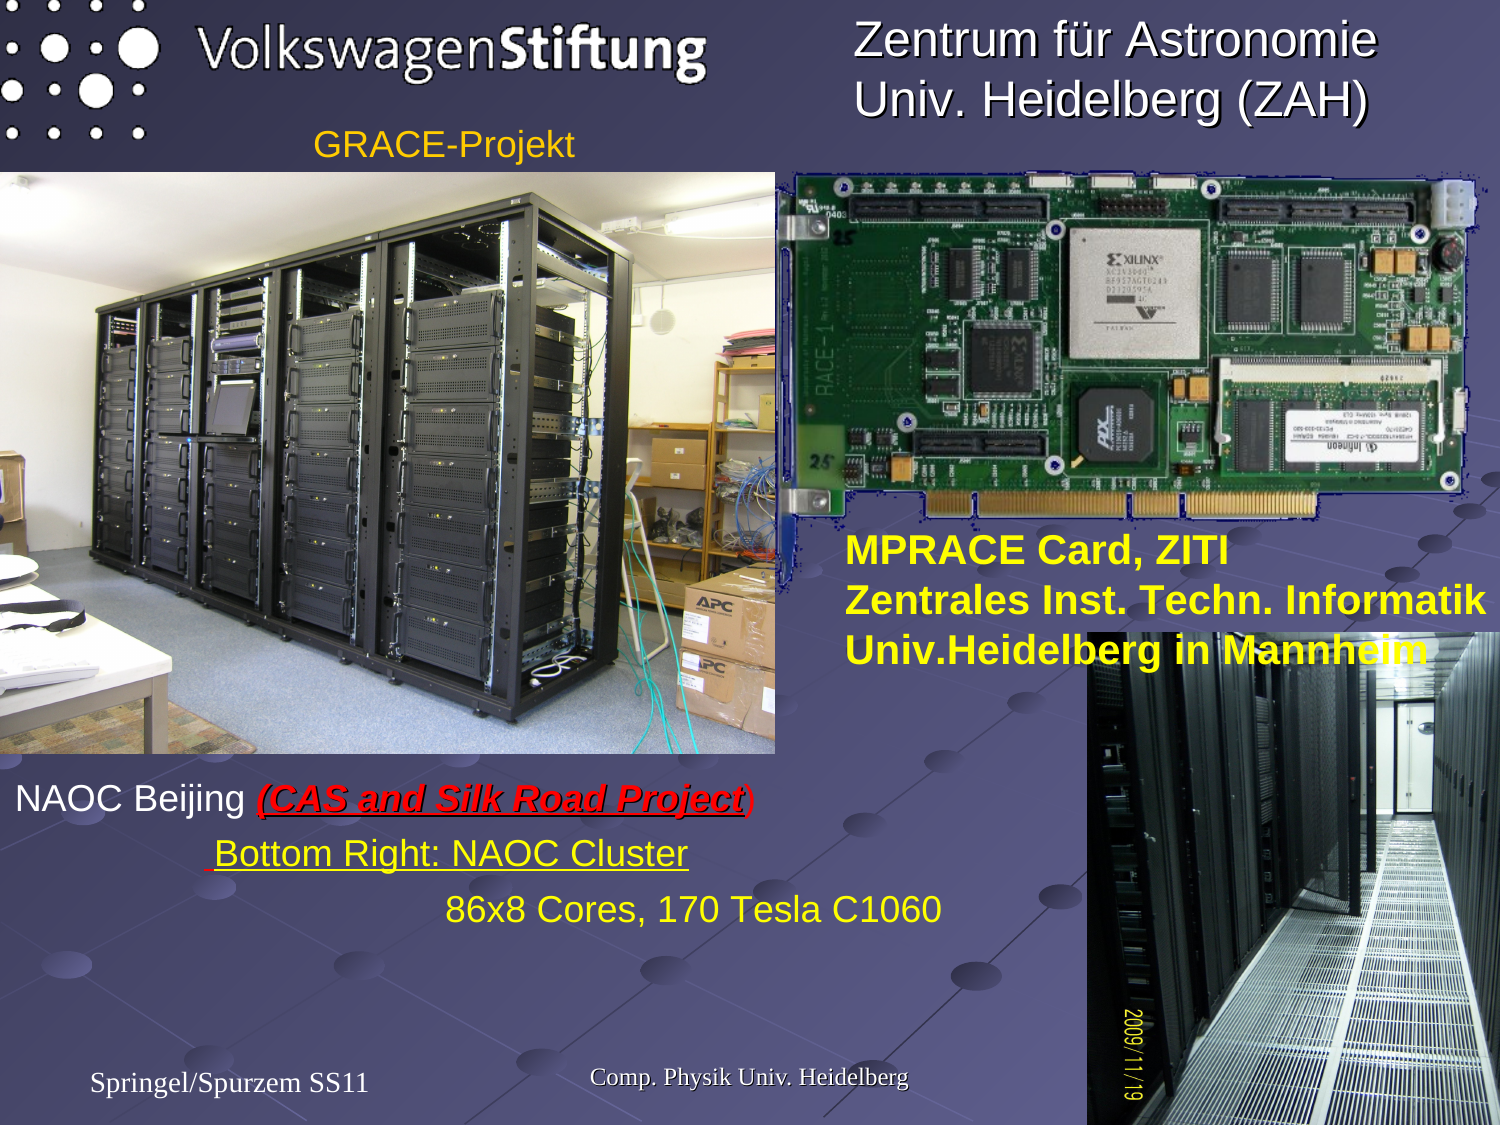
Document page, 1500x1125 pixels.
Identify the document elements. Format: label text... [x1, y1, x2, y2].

text_box Zentrum für Astronomie Univ. Heidelberg (ZAH) [838, 0, 1399, 135]
picture [0, 66, 1500, 754]
text_box NAOC Beijing (CAS and Silk Road Project)‏ Bottom Right: NAOC Cluster 86x8 Cores, 170 Tesla C1060 [0, 755, 958, 938]
text_box MPRACE Card, ZITI Zentrales Inst. Techn. Informatik Univ.Heidelberg in Mannheim [830, 515, 1500, 681]
picture [1087, 681, 1500, 1125]
text_box GRACE-Projekt [298, 112, 591, 173]
picture [0, 0, 708, 141]
